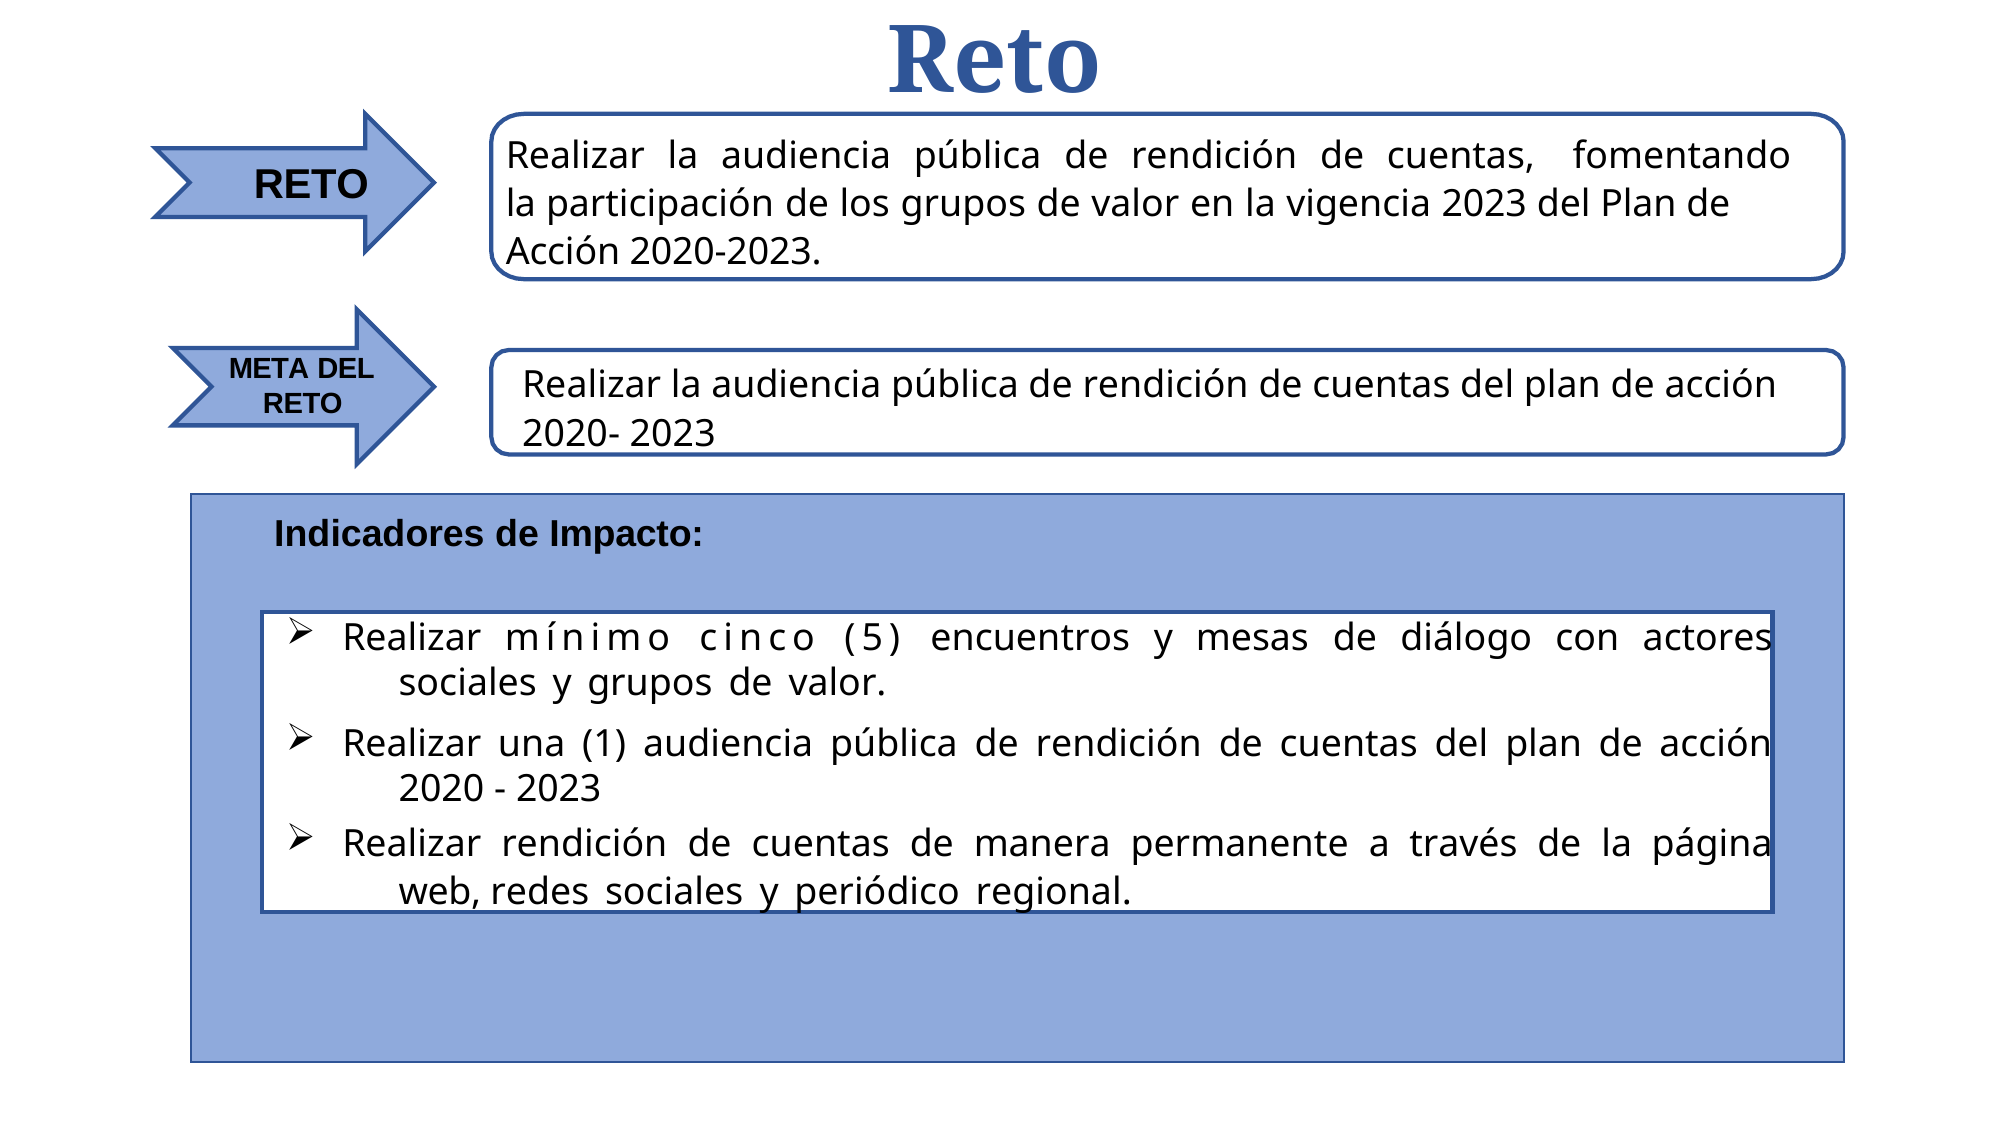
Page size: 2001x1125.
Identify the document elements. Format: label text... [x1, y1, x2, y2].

title Reto [382, 0, 1618, 114]
text_box META DEL RETO [226, 347, 376, 422]
text_box RETO [251, 154, 372, 209]
text_box Realizar la audiencia pública de rendición de cuentas, fomentando la participación de los grupos de valor en la vigencia 2023 del Plan de Acción 2020-2023. [503, 126, 1811, 271]
text_box Indicadores de Impacto: [191, 493, 1844, 1062]
text_box Realizar la audiencia pública de rendición de cuentas del plan de acción 2020- 2023 [519, 353, 1811, 452]
text_box Realizar mínimo cinco (5) encuentros y mesas de diálogo con actores sociales y grupos de valor. Realizar una (1) audiencia pública de rendición de cuentas del plan de acción 2020 - 2023 Realizar rendición de cuentas de manera permanente a través de la página web, redes sociales y periódico regional. [262, 612, 1773, 912]
text_box [155, 113, 435, 252]
text_box [172, 309, 435, 465]
